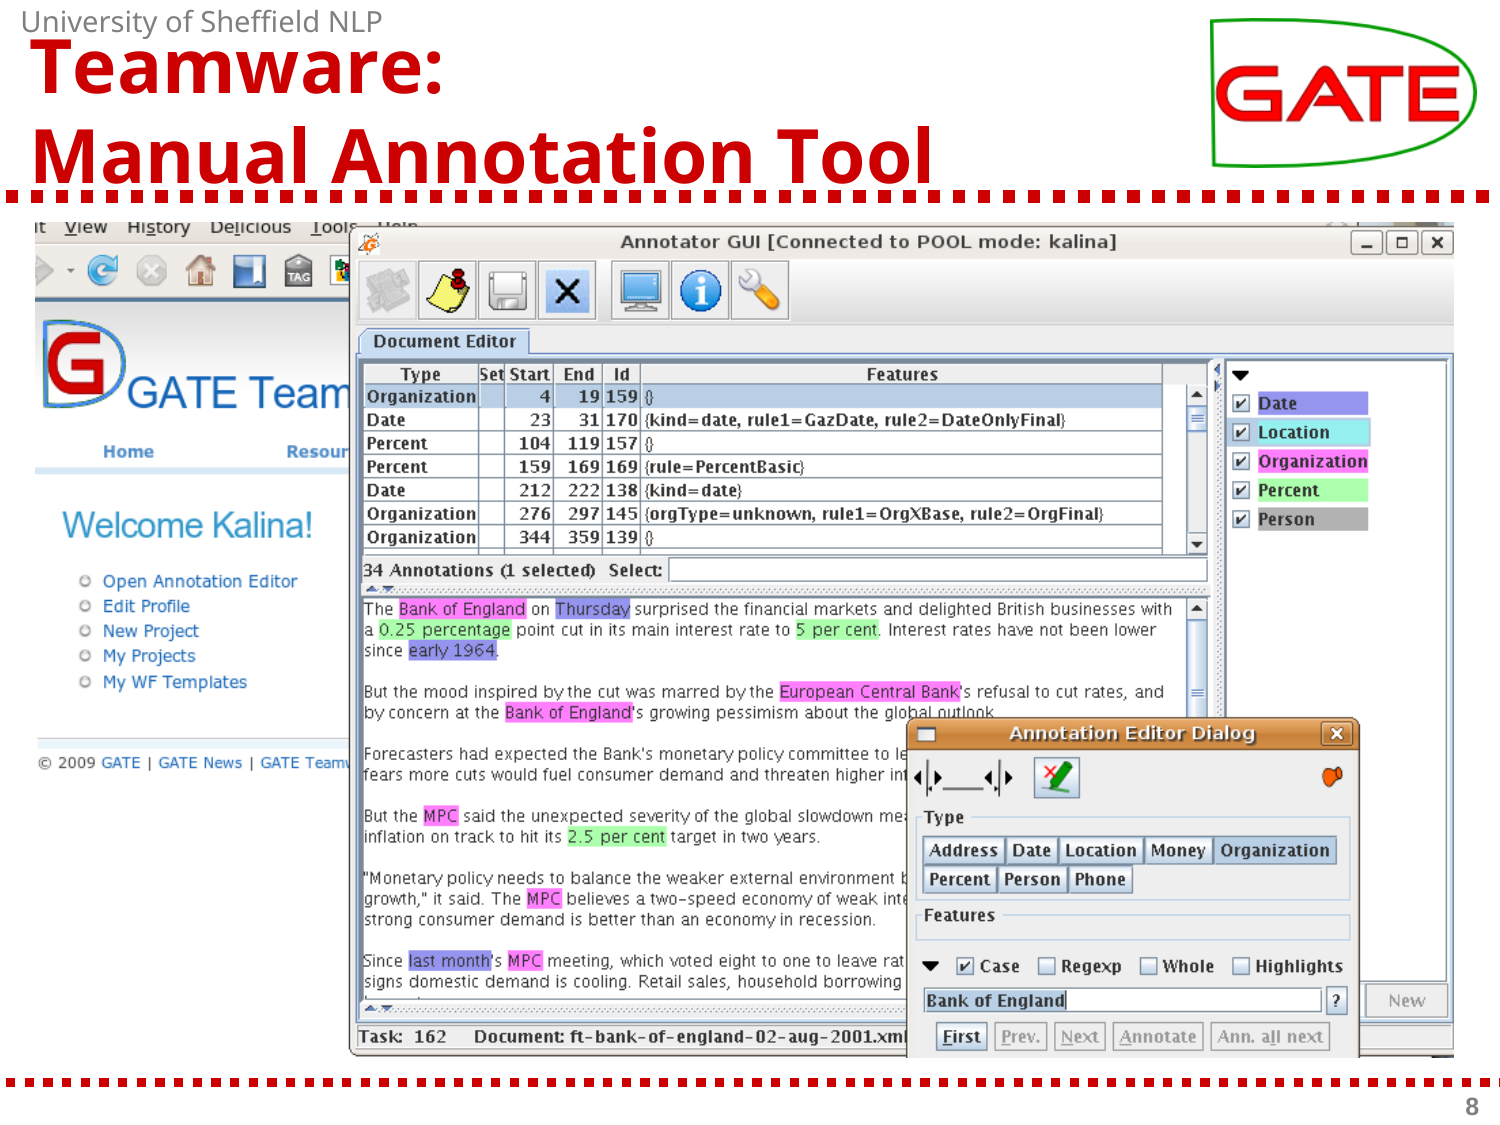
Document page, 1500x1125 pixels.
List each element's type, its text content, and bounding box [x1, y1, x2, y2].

picture [35, 222, 1454, 1058]
picture [1210, 18, 1477, 168]
title Teamware: Manual Annotation Tool [29, 18, 1188, 200]
text_box <number> [1144, 1082, 1495, 1125]
